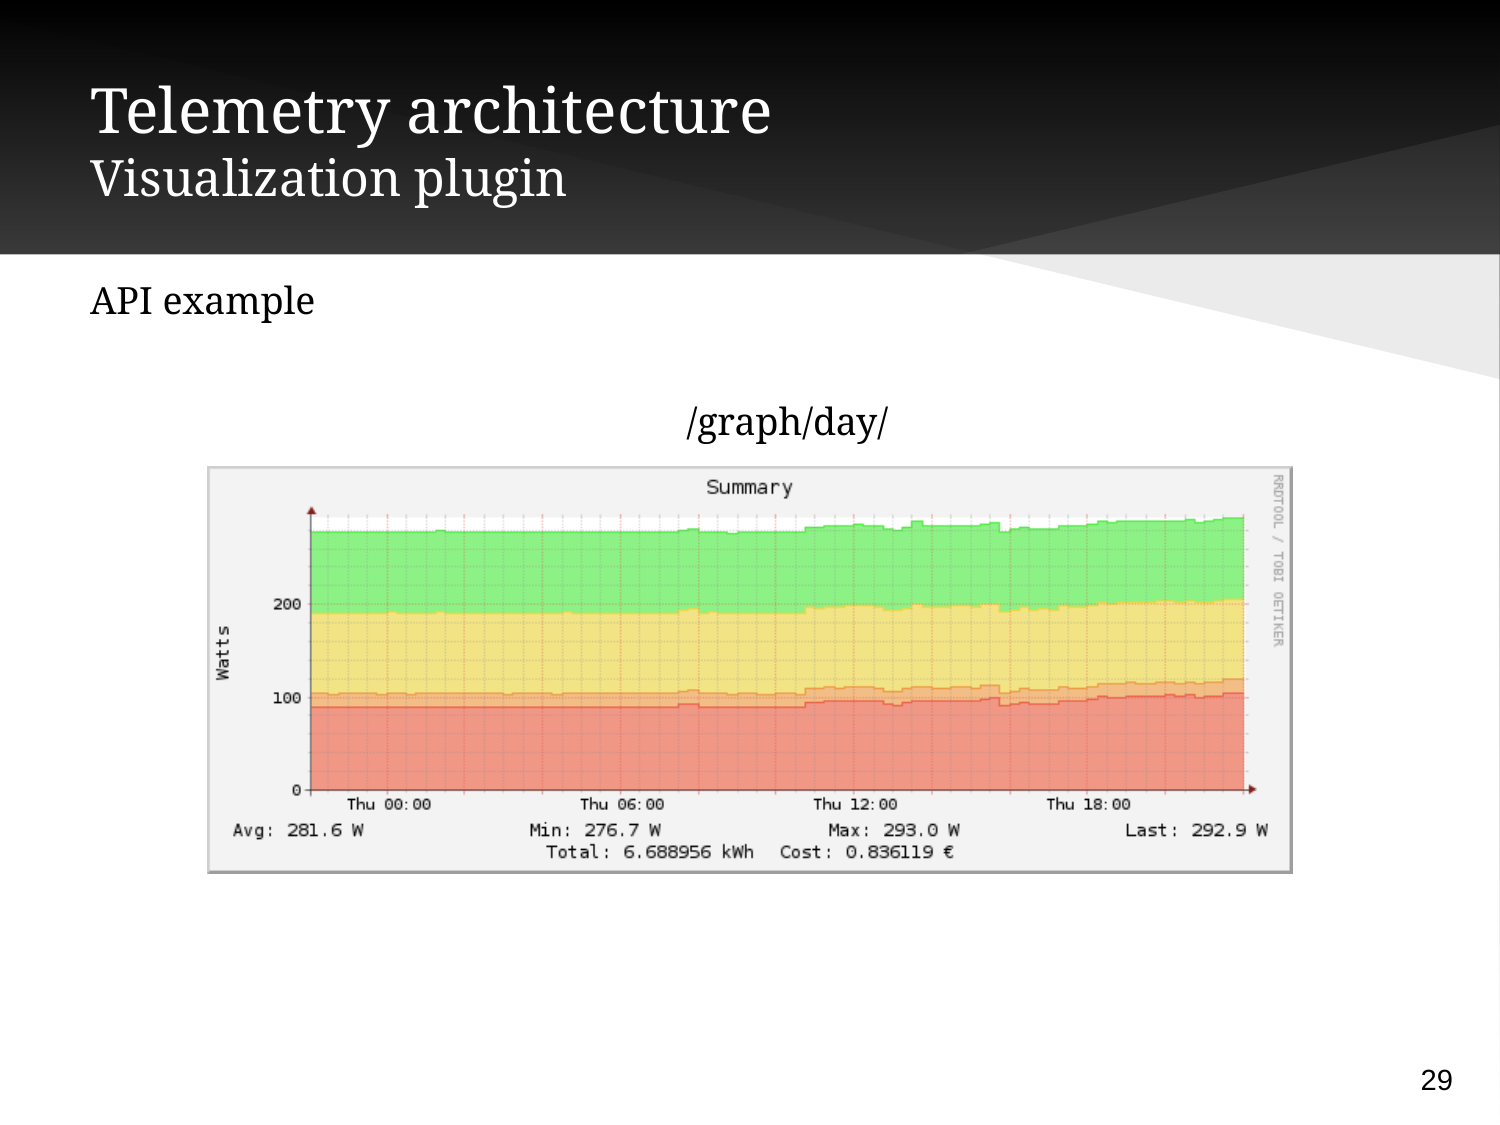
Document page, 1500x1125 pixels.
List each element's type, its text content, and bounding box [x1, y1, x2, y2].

picture [207, 466, 1293, 874]
list API example /graph/day/ [75, 262, 1425, 1078]
title Telemetry architecture Visualization plugin [75, 45, 1425, 233]
text_box 29 [1405, 1046, 1471, 1097]
